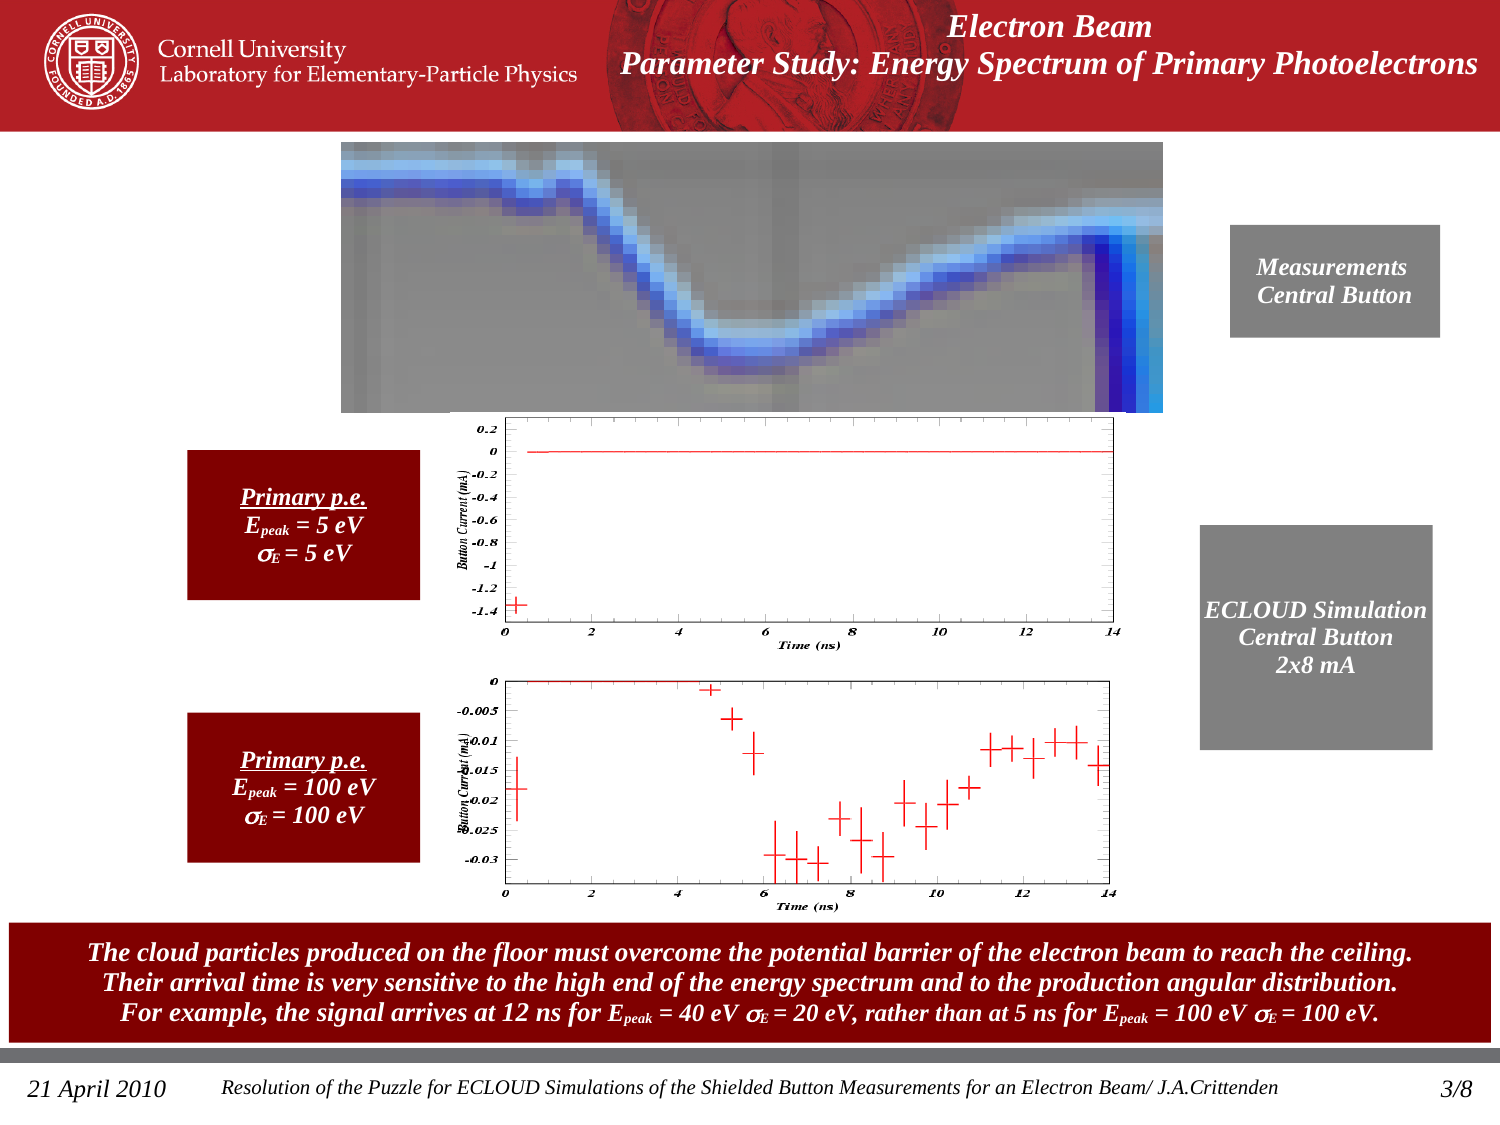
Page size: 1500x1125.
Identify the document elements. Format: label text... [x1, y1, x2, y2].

text_box Primary p.e. Epeak = 100 eV sE = 100 eV [187, 712, 421, 863]
picture [341, 142, 1163, 653]
text_box Electron Beam Parameter Study: Energy Spectrum of Primary Photoelectrons [599, 0, 1500, 113]
text_box The cloud particles produced on the floor must overcome the potential barrier of the electron beam to reach the ceiling. Their arrival time is very sensitive to the high end of the energy spectrum and to the production angular distribution. For example, the signal arrives at 12 ns for Epeak = 40 eV sE = 20 eV, rather than at 5 ns for Epeak = 100 eV sE = 100 eV. [8, 922, 1491, 1043]
text_box Primary p.e. Epeak = 5 eV sE = 5 eV [187, 450, 421, 601]
text_box Measurements Central Button [1230, 224, 1441, 338]
text_box ECLOUD Simulation Central Button 2x8 mA [1199, 525, 1433, 751]
picture [0, 0, 1500, 132]
picture [450, 674, 1126, 916]
